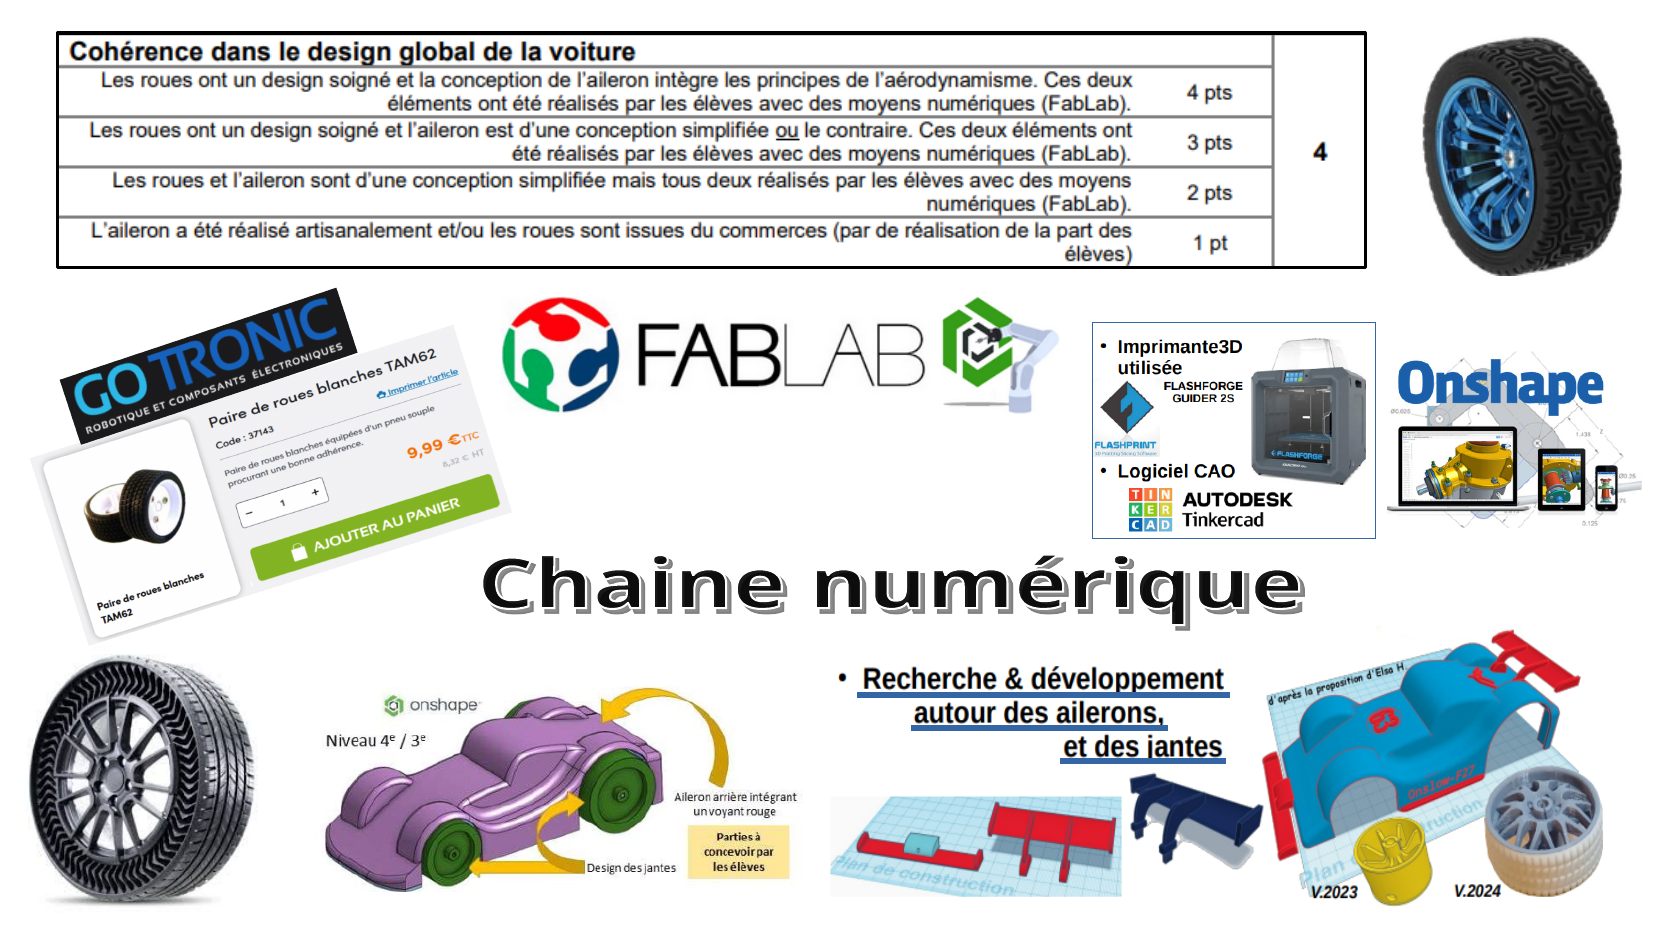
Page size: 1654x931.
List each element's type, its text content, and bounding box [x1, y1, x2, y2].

text_box Chaine numérique [653, 570, 668, 609]
text_box Chaine numérique [482, 557, 531, 609]
text_box Chaine numérique [1198, 570, 1244, 609]
text_box Chaine numérique [933, 569, 1008, 609]
text_box Chaine numérique [681, 569, 727, 609]
picture [1387, 345, 1642, 532]
text_box Chaine numérique [1073, 569, 1106, 609]
text_box Chaine numérique [596, 569, 641, 609]
picture [501, 295, 1060, 415]
picture [18, 287, 512, 916]
text_box Chaine numérique [874, 570, 920, 609]
text_box Chaine numérique [736, 569, 782, 609]
picture [309, 684, 806, 892]
text_box Chaine numérique [1138, 569, 1185, 626]
text_box Chaine numérique [1018, 569, 1064, 609]
text_box Chaine numérique [815, 569, 861, 609]
text_box Chaine numérique [1254, 569, 1300, 609]
text_box Chaine numérique [540, 555, 587, 609]
picture [826, 625, 1625, 922]
text_box Chaine numérique [1114, 570, 1128, 609]
picture [1417, 29, 1625, 277]
picture [59, 34, 1364, 266]
picture [1092, 322, 1376, 539]
